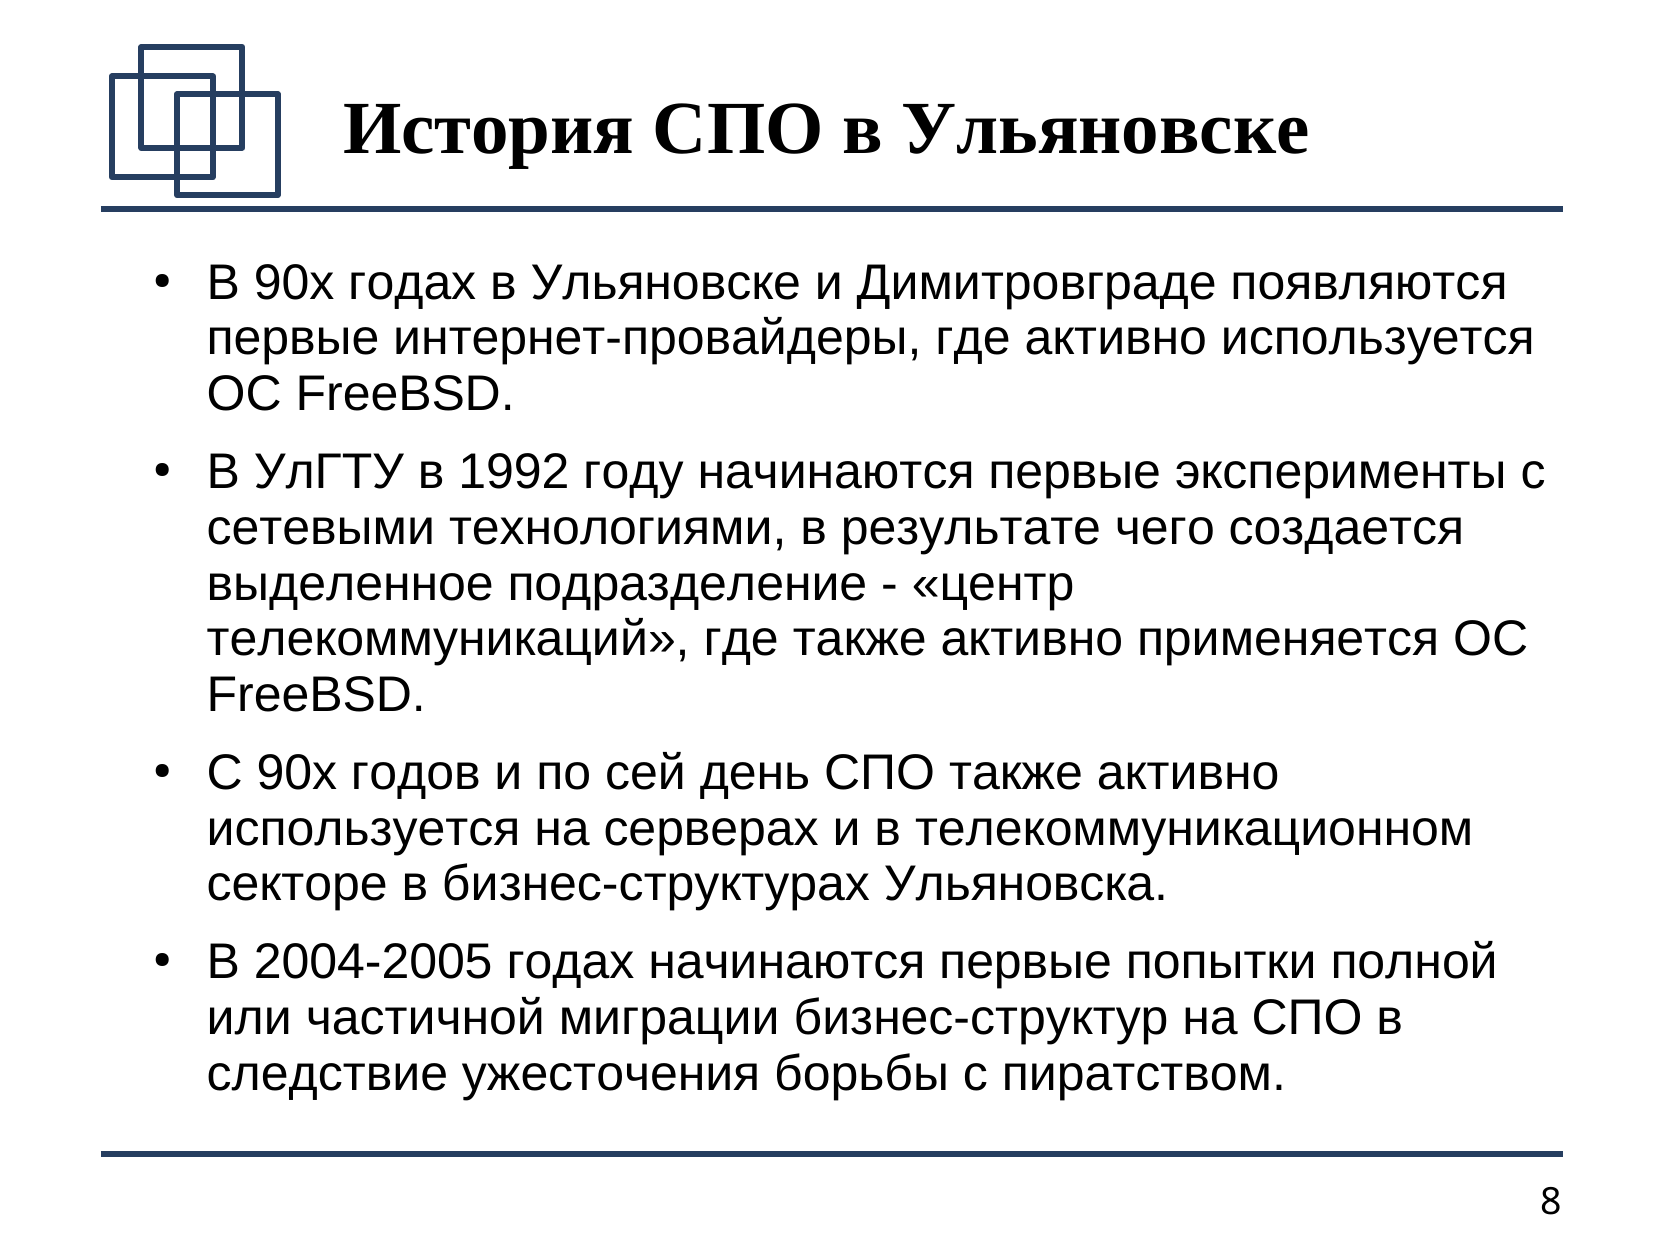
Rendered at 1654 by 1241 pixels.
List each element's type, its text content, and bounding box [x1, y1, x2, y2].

title История СПО в Ульяновске [280, 49, 1374, 207]
list В 90х годах в Ульяновске и Димитровграде появляются первые интернет-провайдеры, где активно используется ОС FreeBSD. В УлГТУ в 1992 году начинаются первые эксперименты с сетевыми технологиями, в результате чего создается выделенное подразделение - «центр телекоммуникаций», где также активно применяется ОС FreeBSD. C 90х годов и по сей день СПО также активно используется на серверах и в телекоммуникационном секторе в бизнес-структурах Ульяновска. В 2004-2005 годах начинаются первые попытки полной или частичной миграции бизнес-структур на СПО в следствие ужесточения борьбы с пиратством. [82, 253, 1571, 1111]
